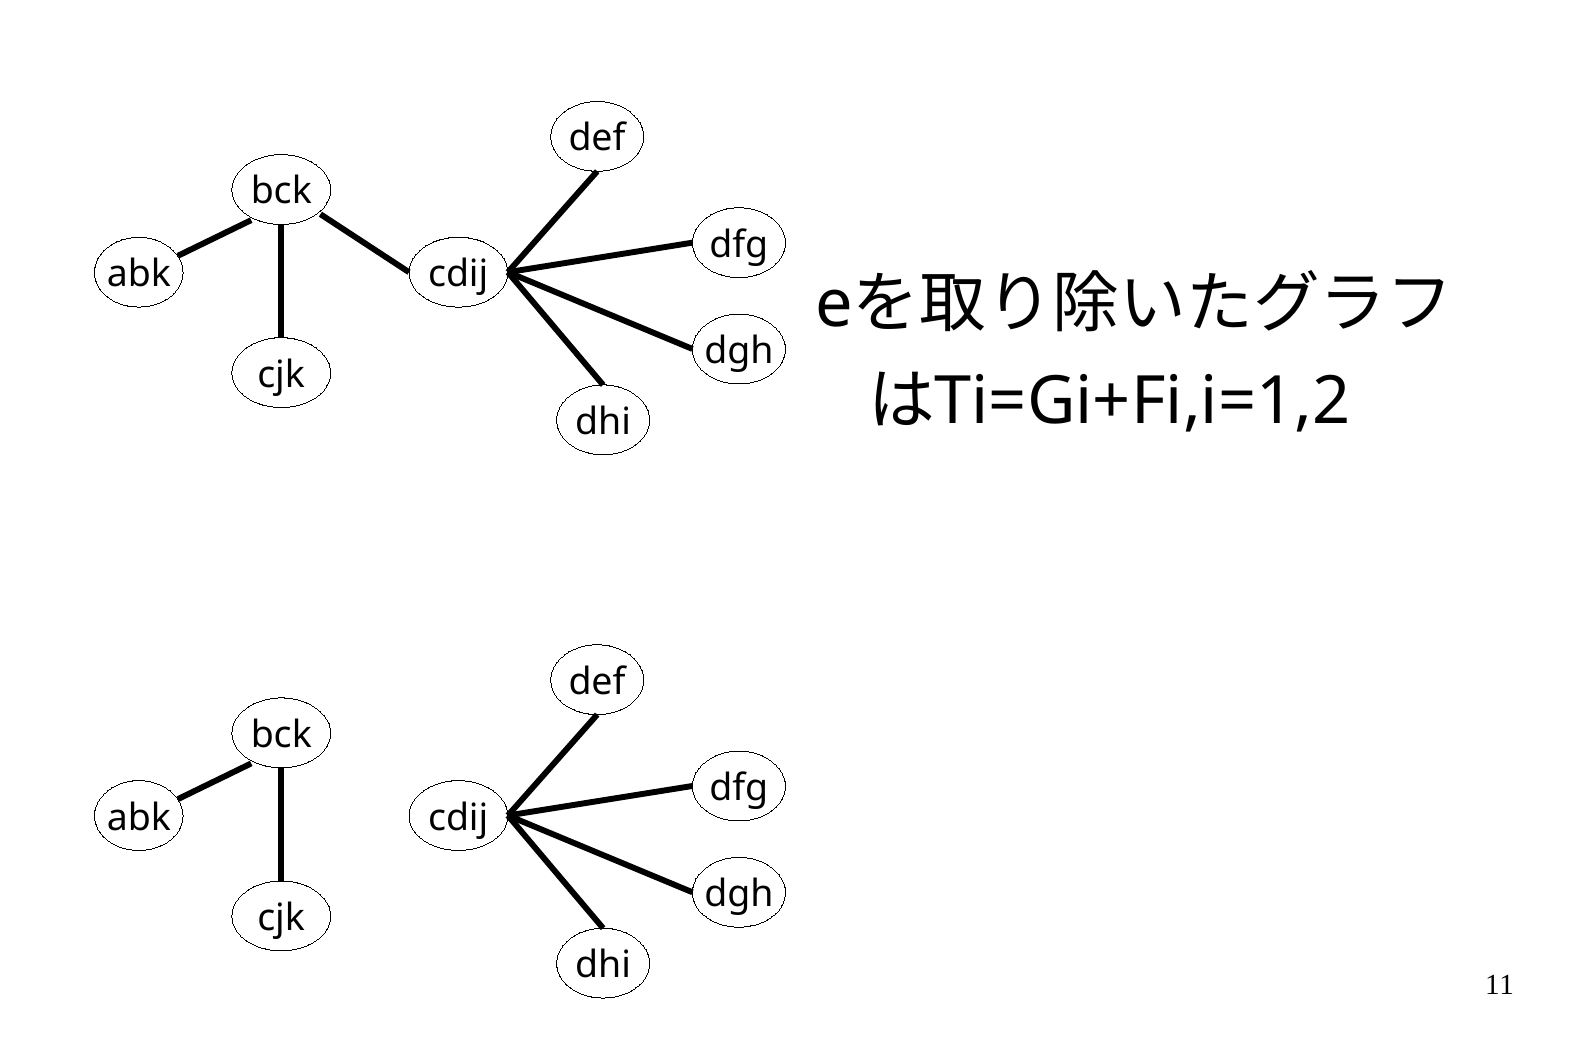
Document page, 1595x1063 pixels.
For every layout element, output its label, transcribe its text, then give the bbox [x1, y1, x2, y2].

list eを取り除いたグラフはTi=Gi+Fi,i=1,2 [797, 248, 1515, 951]
text_box dfg [692, 751, 786, 821]
text_box cdij [409, 780, 508, 851]
text_box bck [231, 697, 331, 768]
text_box bck [231, 154, 331, 225]
text_box def [550, 101, 644, 172]
text_box cdij [409, 237, 508, 308]
text_box dhi [556, 384, 650, 455]
text_box cjk [231, 337, 331, 408]
text_box cjk [231, 881, 331, 951]
text_box dhi [556, 928, 650, 999]
text_box abk [94, 237, 184, 308]
text_box dgh [692, 857, 786, 928]
text_box def [550, 644, 644, 715]
text_box abk [94, 780, 184, 851]
text_box dfg [692, 207, 786, 278]
text_box dgh [692, 314, 786, 384]
